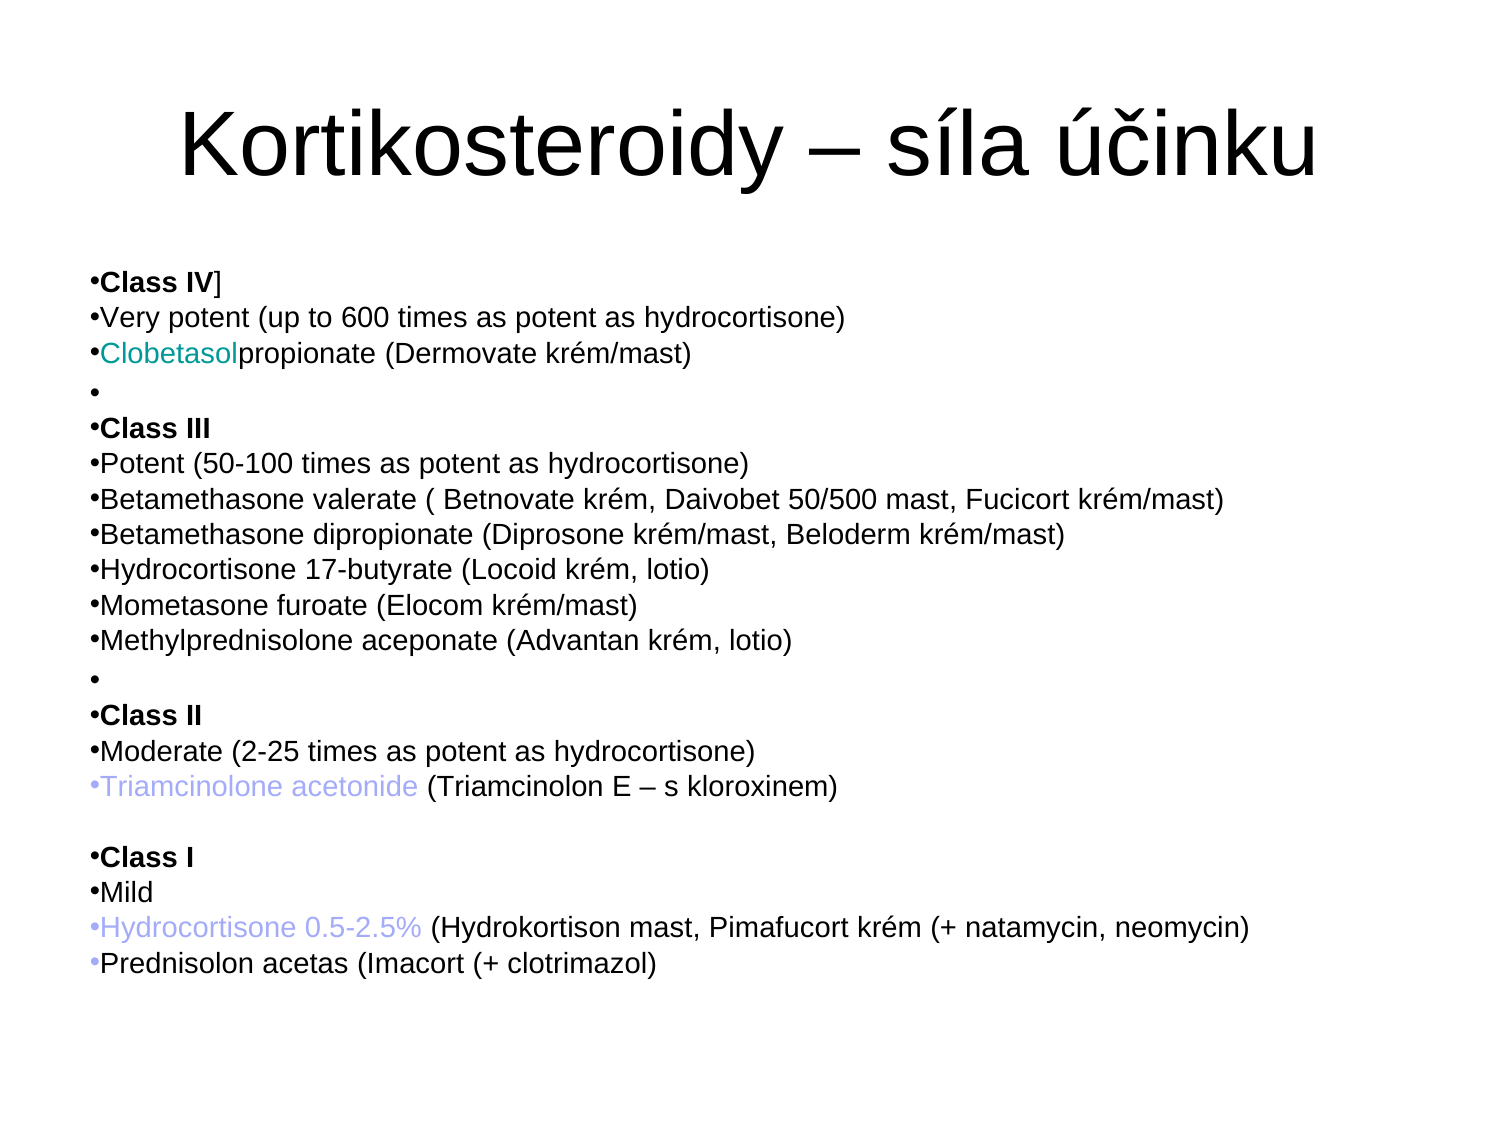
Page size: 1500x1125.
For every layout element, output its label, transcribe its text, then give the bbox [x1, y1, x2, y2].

list Class IV] Very potent (up to 600 times as potent as hydrocortisone) Clobetasol propionate (Dermovate krém/mast) Class III Potent (50-100 times as potent as hydrocortisone) Betamethasone valerate ( Betnovate krém, Daivobet 50/500 mast, Fucicort krém/mast) Betamethasone dipropionate (Diprosone krém/mast, Beloderm krém/mast) Hydrocortisone 17-butyrate (Locoid krém, lotio) Mometasone furoate (Elocom krém/mast) Methylprednisolone aceponate (Advantan krém, lotio) Class II Moderate (2-25 times as potent as hydrocortisone) Triamcinolone acetonide (Triamcinolon E – s kloroxinem) Class I Mild Hydrocortisone 0.5-2.5% (Hydrokortison mast, Pimafucort krém (+ natamycin, neomycin) Prednisolon acetas (Imacort (+ clotrimazol) [75, 262, 1426, 1005]
title Kortikosteroidy – síla účinku [75, 45, 1426, 233]
